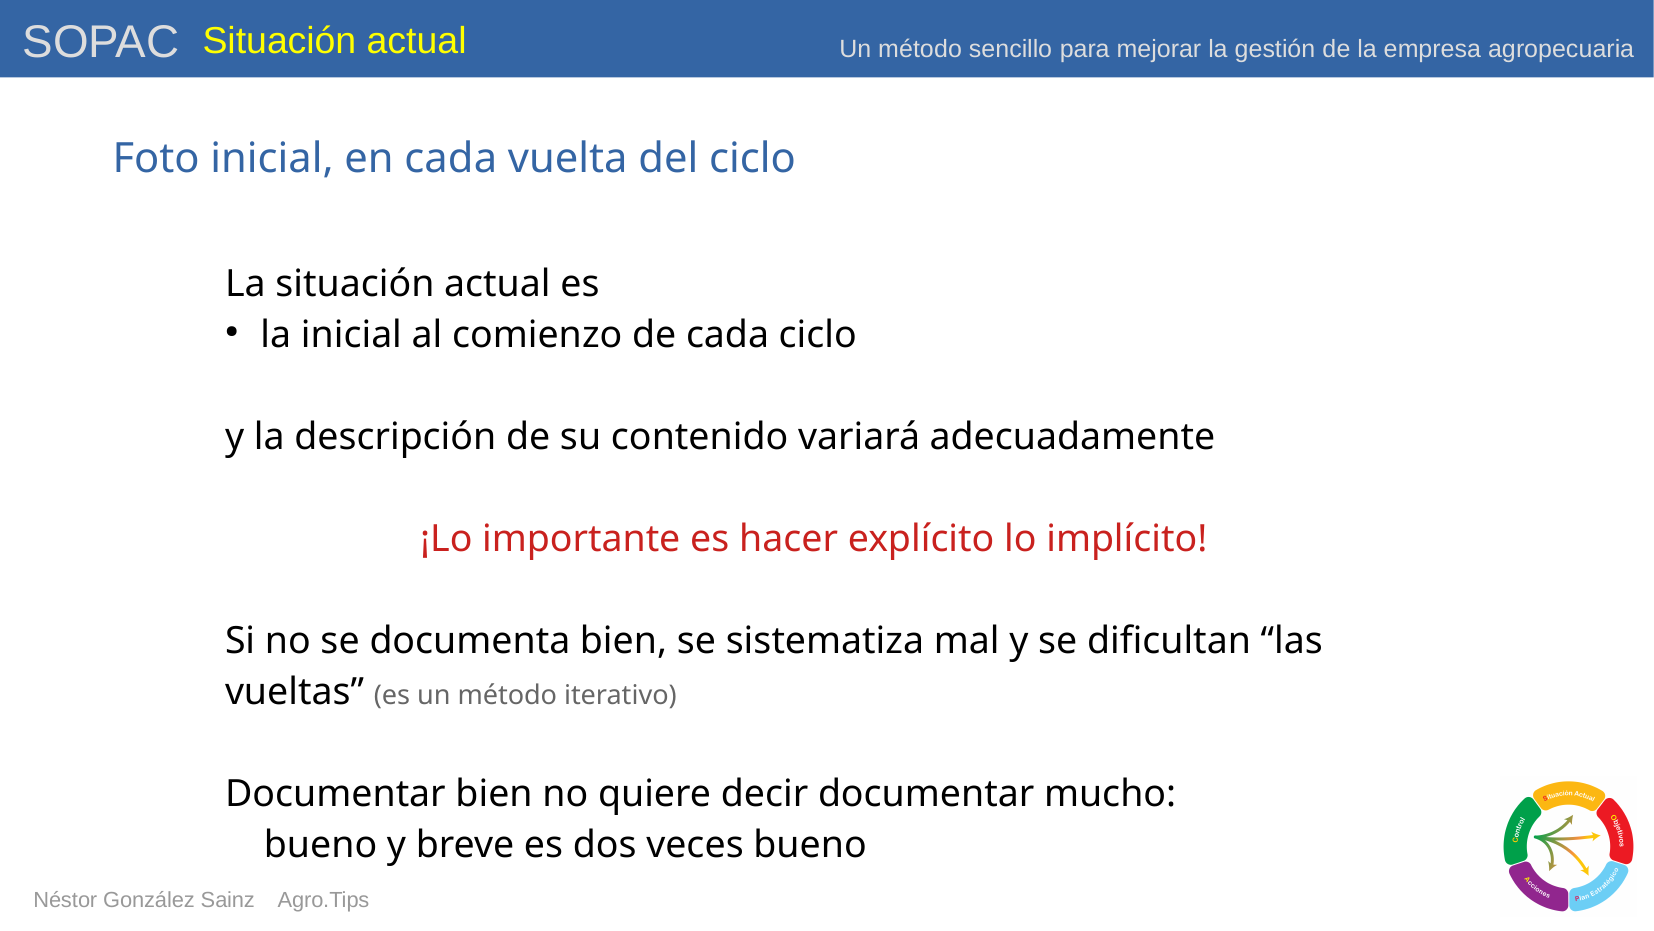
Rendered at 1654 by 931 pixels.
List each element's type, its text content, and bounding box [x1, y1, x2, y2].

picture [1500, 776, 1637, 917]
text_box Situación actual [187, 11, 488, 76]
text_box Foto inicial, en cada vuelta del ciclo [97, 120, 1106, 182]
text_box La situación actual es la inicial al comienzo de cada ciclo y la descripción de su contenido variará adecuadamente ¡Lo importante es hacer explícito lo implícito! Si no se documenta bien, se sistematiza mal y se dificultan “las vueltas” (es un método iterativo) Documentar bien no quiere decir documentar mucho: bueno y breve es dos veces bueno [225, 256, 1463, 749]
